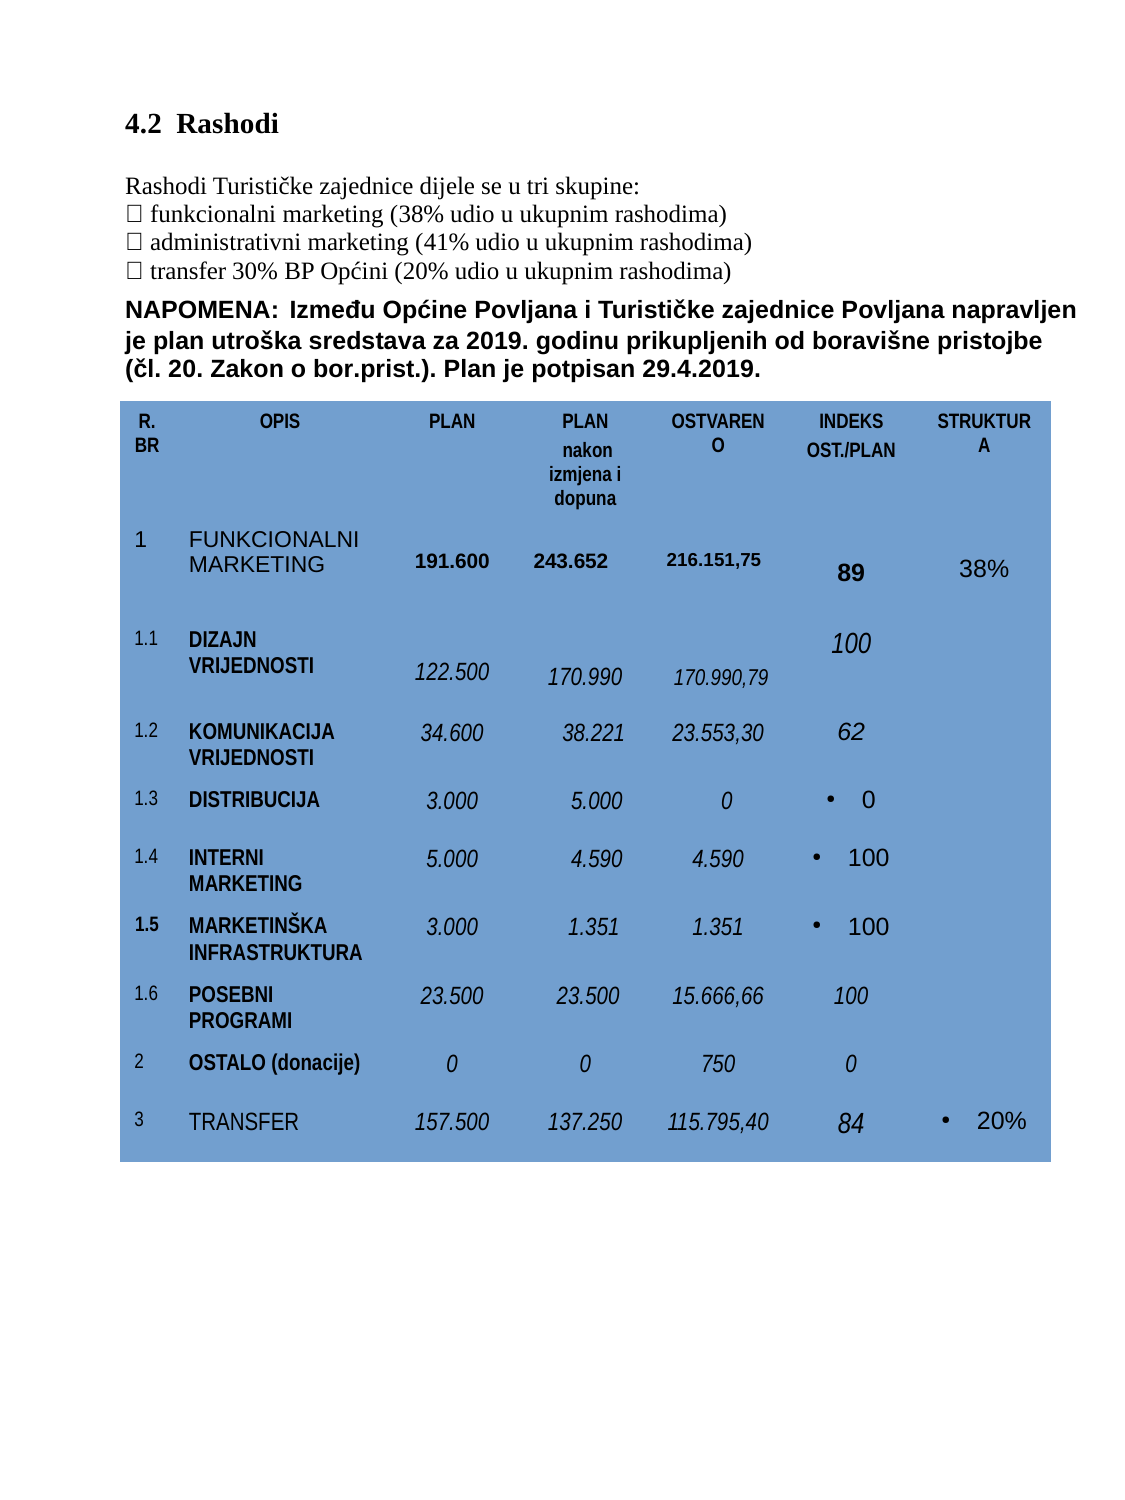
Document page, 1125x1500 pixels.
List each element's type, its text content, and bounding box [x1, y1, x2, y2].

table_cell 100 [785, 905, 918, 973]
table_cell KOMUNIKACIJA VRIJEDNOSTI [174, 710, 386, 779]
table_cell [918, 710, 1051, 779]
table_cell [918, 973, 1051, 1042]
table_cell DISTRIBUCIJA [174, 779, 386, 836]
table_cell 2 [120, 1042, 174, 1099]
table_cell 5.000 [386, 836, 519, 905]
table_cell 62 [785, 710, 918, 779]
table_cell 20% [918, 1099, 1051, 1162]
table_cell [918, 619, 1051, 710]
table_cell DIZAJN VRIJEDNOSTI [174, 619, 386, 710]
table_cell 0 [785, 1042, 918, 1099]
table_cell 0 [785, 779, 918, 836]
table_cell 1.4 [120, 836, 174, 905]
table_cell 100 [785, 973, 918, 1042]
table_cell 1.2 [120, 710, 174, 779]
table_cell [918, 836, 1051, 905]
table_header PLAN [386, 401, 519, 519]
table_cell INTERNI MARKETING [174, 836, 386, 905]
table_cell 3.000 [386, 905, 519, 973]
table_cell 100 [785, 619, 918, 710]
table_cell 750 [652, 1042, 785, 1099]
table_cell 157.500 [386, 1099, 519, 1162]
table_header STRUKTURA [918, 401, 1051, 519]
table_header INDEKS OST./PLAN [785, 401, 918, 519]
table_cell POSEBNI PROGRAMI [174, 973, 386, 1042]
table_cell 3 [120, 1099, 174, 1162]
table_cell 0 [652, 779, 785, 836]
table_header R.BR [120, 401, 174, 519]
table_cell 4.590 [519, 836, 652, 905]
table_cell 216.151,75 [652, 519, 785, 619]
table_cell 15.666,66 [652, 973, 785, 1042]
table_header OPIS [174, 401, 386, 519]
table_cell 0 [519, 1042, 652, 1099]
table_cell 1.351 [652, 905, 785, 973]
table_cell FUNKCIONALNI MARKETING [174, 519, 386, 619]
table_cell 34.600 [386, 710, 519, 779]
table_cell 122.500 [386, 619, 519, 710]
table_cell [918, 905, 1051, 973]
table_cell 1.3 [120, 779, 174, 836]
table_cell 38.221 [519, 710, 652, 779]
table_cell TRANSFER [174, 1099, 386, 1162]
table_cell 0 [386, 1042, 519, 1099]
table_cell 84 [785, 1099, 918, 1162]
table_cell 23.500 [386, 973, 519, 1042]
table_cell OSTALO (donacije) [174, 1042, 386, 1099]
table_cell [918, 1042, 1051, 1099]
text_box 4.2 Rashodi Rashodi Turističke zajednice dijele se u tri skupine:  funkcionalni marketing (38% udio u ukupnim rashodima)  administrativni marketing (41% udio u ukupnim rashodima)  transfer 30% BP Općini (20% udio u ukupnim rashodima) NAPOMENA: Između Općine Povljana i Turističke zajednice Povljana napravljen je plan utroška sredstava za 2019. godinu prikupljenih od boravišne pristojbe (čl. 20. Zakon o bor.prist.). Plan je potpisan 29.4.2019. [110, 99, 1101, 419]
table_cell 170.990 [519, 619, 652, 710]
table_cell [918, 779, 1051, 836]
table_cell 170.990,79 [652, 619, 785, 710]
table_cell 23.553,30 [652, 710, 785, 779]
table_cell 1 [120, 519, 174, 619]
table_cell 89 [785, 519, 918, 619]
table_cell 1.1 [120, 619, 174, 710]
table_cell 23.500 [519, 973, 652, 1042]
table_cell 5.000 [519, 779, 652, 836]
table_cell 4.590 [652, 836, 785, 905]
table_cell 1.5 [120, 905, 174, 973]
table_header PLAN nakon izmjena i dopuna [519, 401, 652, 519]
table_cell MARKETINŠKA INFRASTRUKTURA [174, 905, 386, 973]
table_cell 243.652 [519, 519, 652, 619]
table_cell 38% [918, 519, 1051, 619]
table_cell 191.600 [386, 519, 519, 619]
table_cell 1.6 [120, 973, 174, 1042]
table_cell 1.351 [519, 905, 652, 973]
table_cell 137.250 [519, 1099, 652, 1162]
table_cell 115.795,40 [652, 1099, 785, 1162]
table_cell 100 [785, 836, 918, 905]
table_cell 3.000 [386, 779, 519, 836]
table_header OSTVARENO [652, 401, 785, 519]
